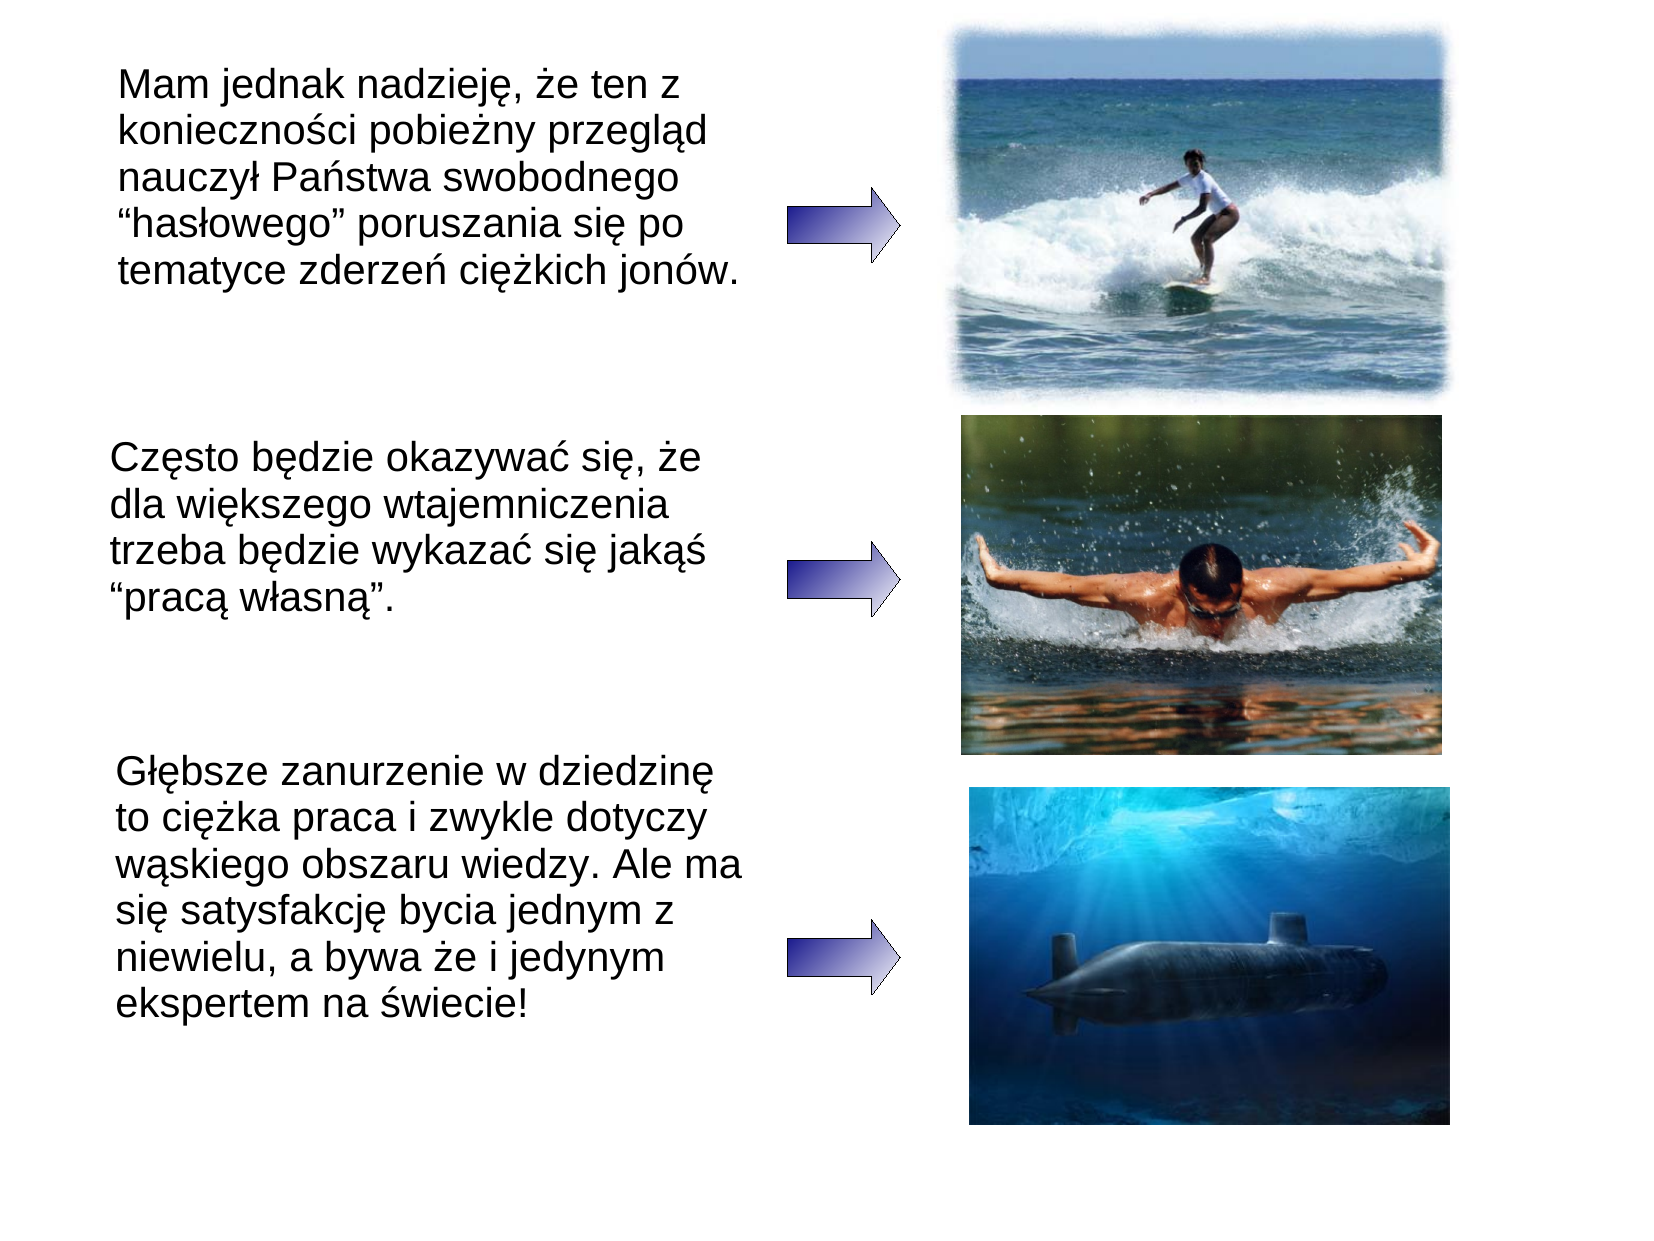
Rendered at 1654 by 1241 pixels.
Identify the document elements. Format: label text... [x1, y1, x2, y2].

text_box Często będzie okazywać się, że dla większego wtajemniczenia trzeba będzie wykazać się jakąś “pracą własną”. [94, 426, 770, 724]
picture [937, 13, 1463, 412]
text_box [787, 919, 901, 995]
picture [961, 415, 1442, 755]
picture [969, 787, 1450, 1126]
text_box Głębsze zanurzenie w dziedzinę to ciężka praca i zwykle dotyczy wąskiego obszaru wiedzy. Ale ma się satysfakcję bycia jednym z niewielu, a bywa że i jedynym ekspertem na świecie! [100, 740, 776, 1038]
text_box [787, 541, 901, 617]
text_box [787, 187, 901, 263]
text_box Mam jednak nadzieję, że ten z konieczności pobieżny przegląd nauczył Państwa swobodnego “hasłowego” poruszania się po tematyce zderzeń ciężkich jonów. [102, 53, 778, 304]
